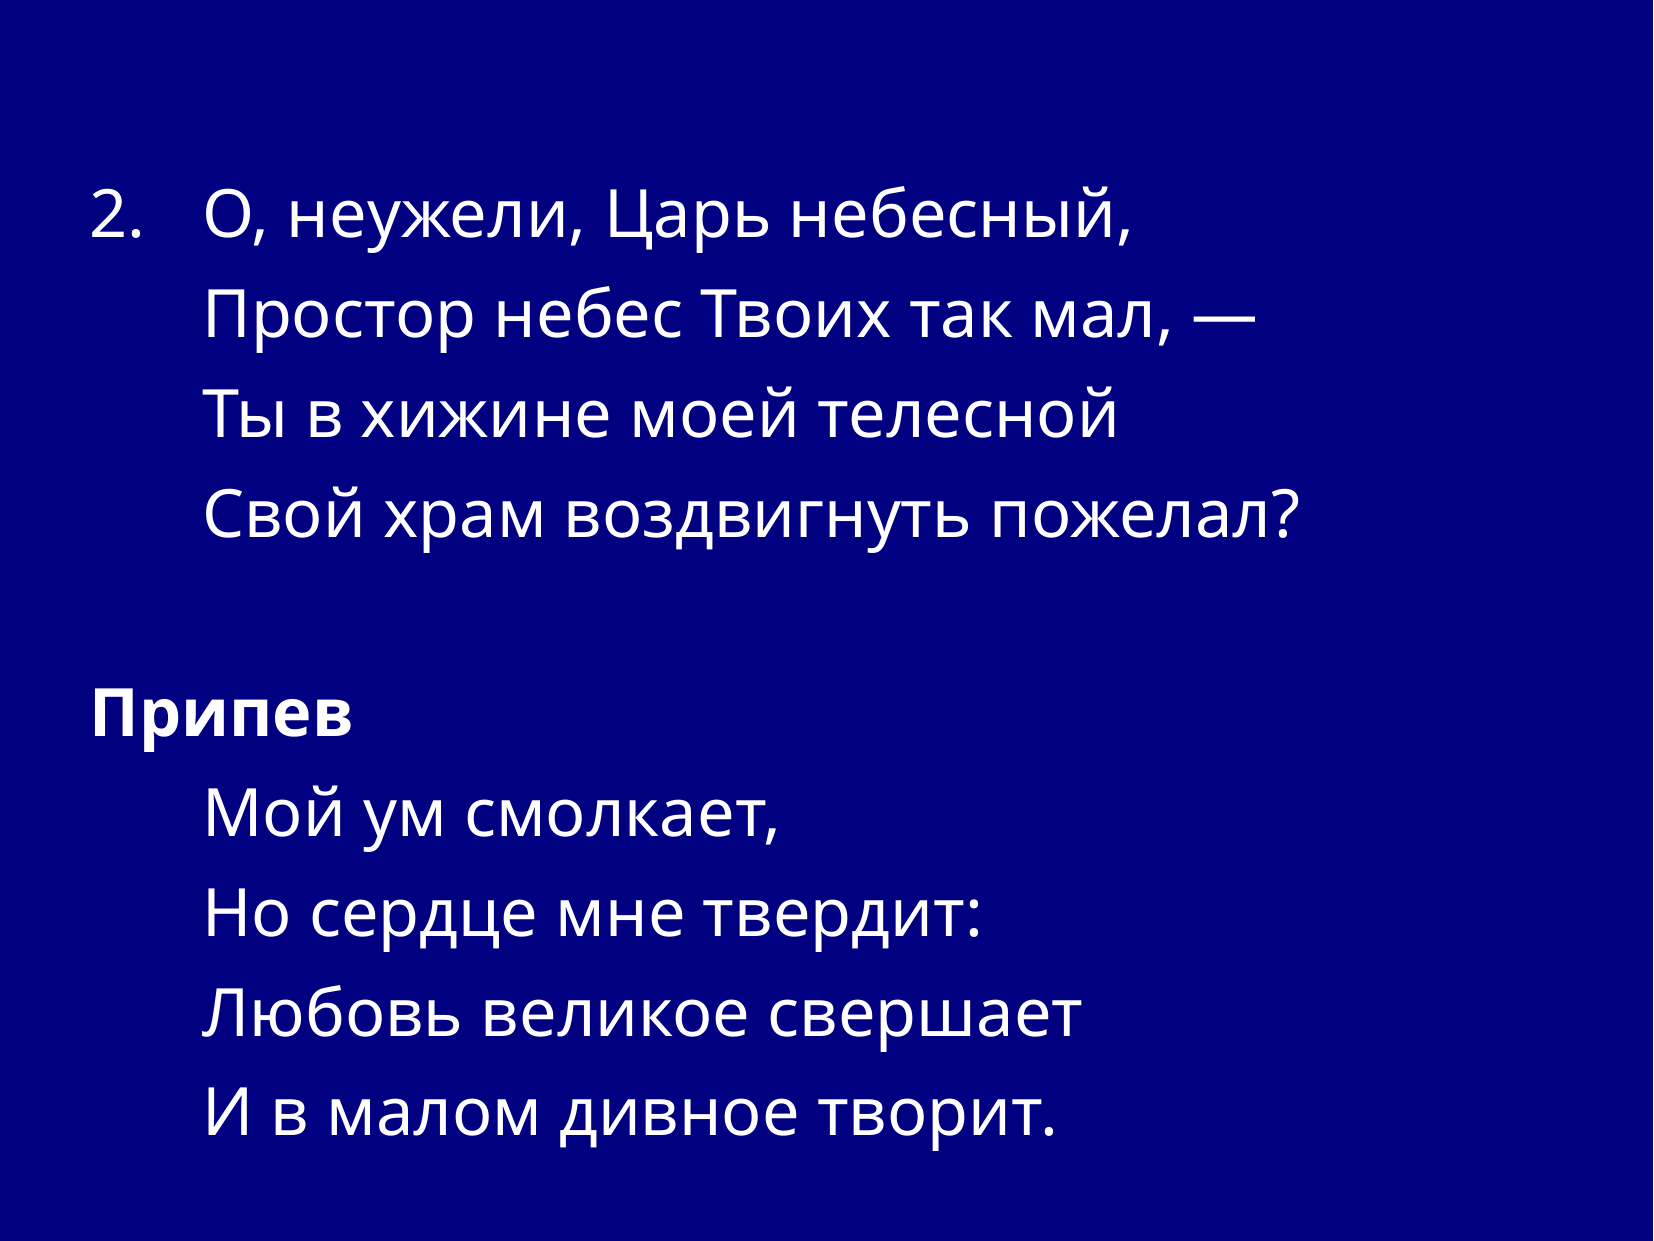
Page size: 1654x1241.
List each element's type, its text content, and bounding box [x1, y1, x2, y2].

text_box 2. О, неужели, Царь небесный, Простор небес Твоих так мал, — Ты в хижине моей телесной Свой храм воздвигнуть пожелал? Припев Мой ум смолкает, Но сердце мне твердит: Любовь великое свершает И в малом дивное творит. [75, 150, 1576, 1163]
